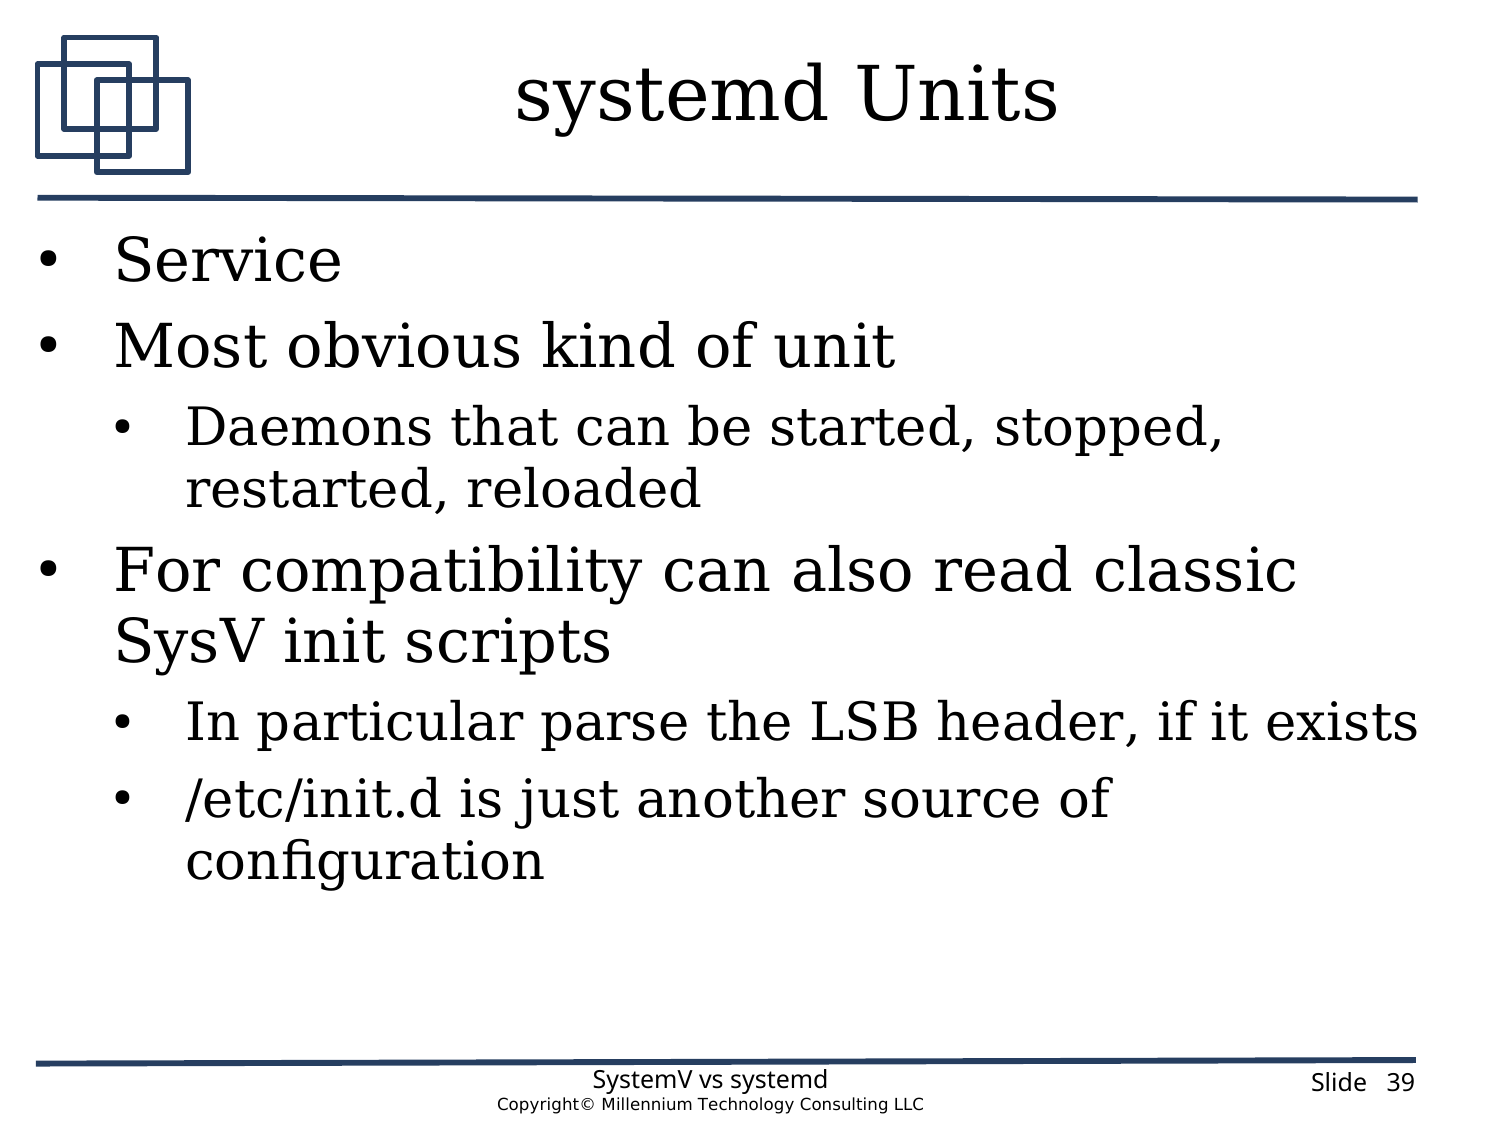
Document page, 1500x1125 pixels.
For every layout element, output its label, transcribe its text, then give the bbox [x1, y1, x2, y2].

title systemd Units [150, 0, 1425, 188]
list Service Most obvious kind of unit Daemons that can be started, stopped, restarted, reloaded For compatibility can also read classic SysV init scripts In particular parse the LSB header, if it exists /etc/init.d is just another source of configuration [37, 224, 1425, 968]
